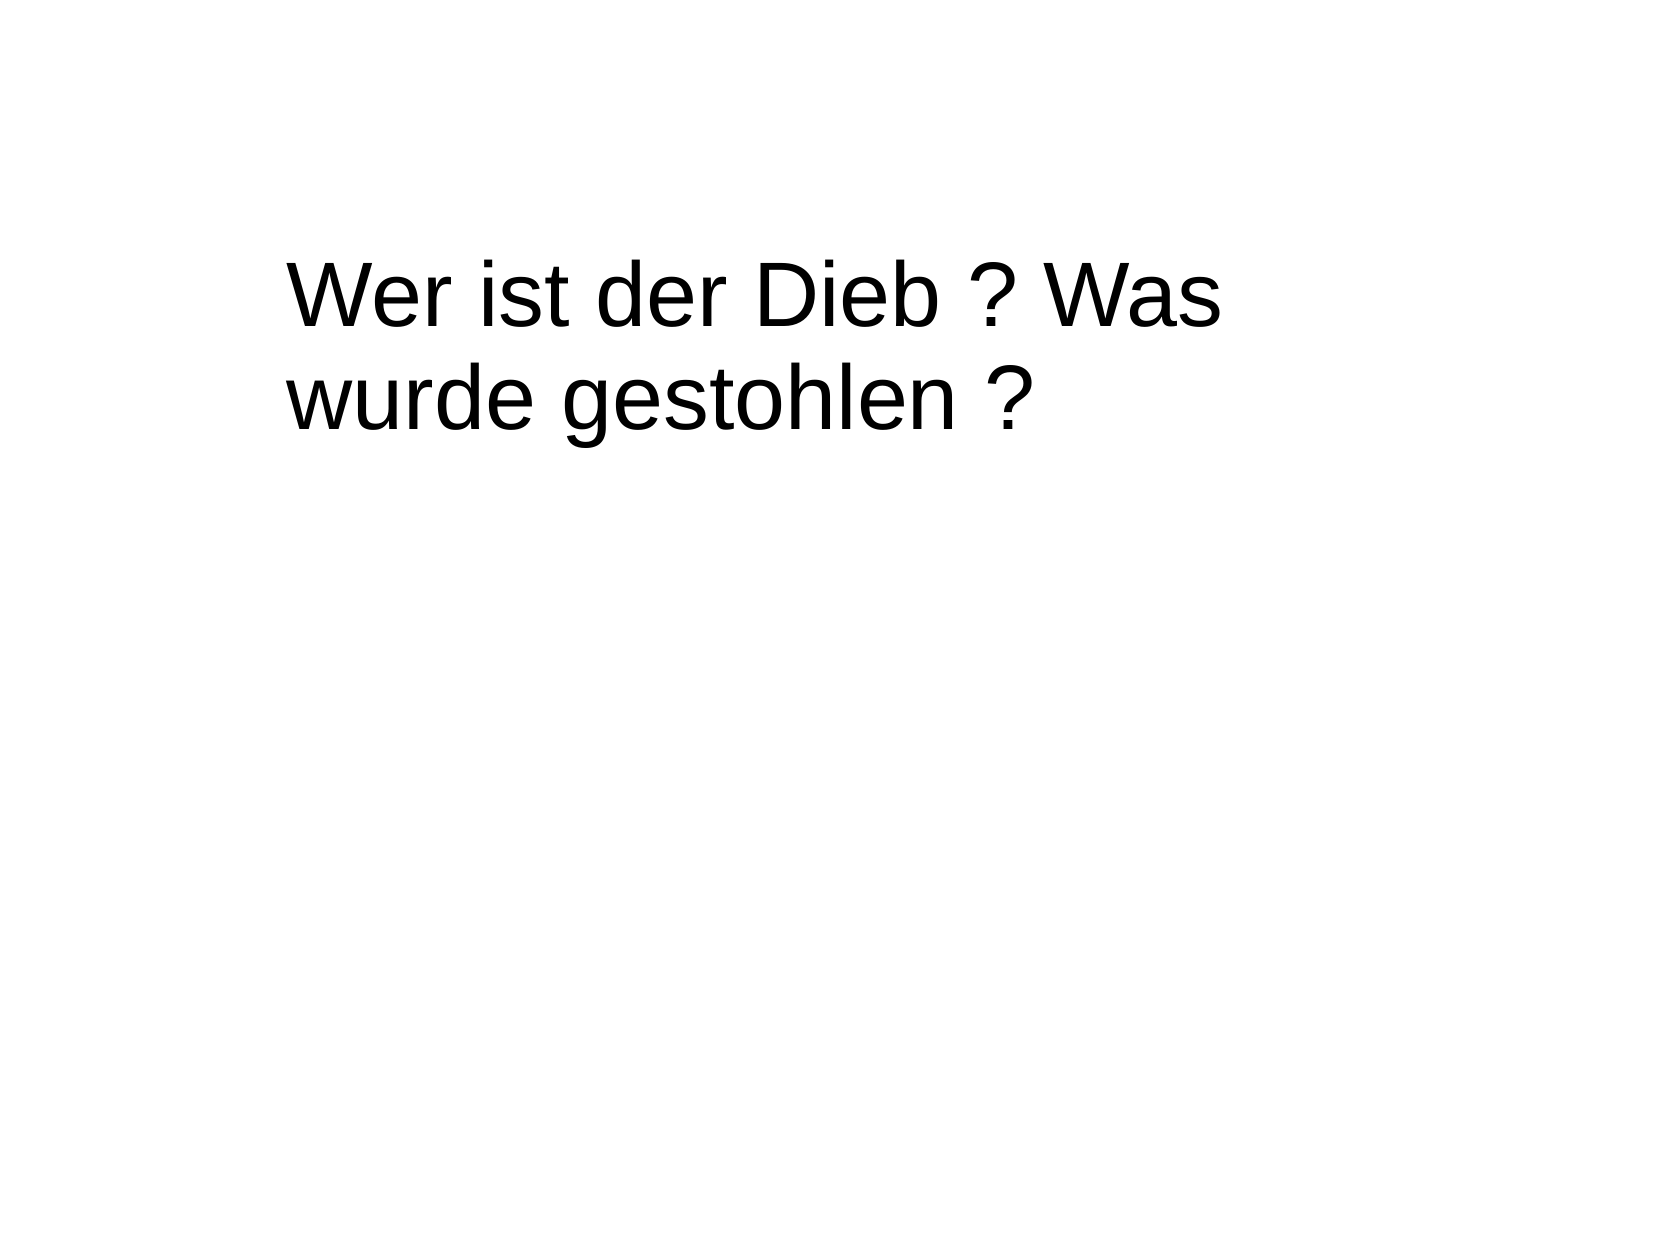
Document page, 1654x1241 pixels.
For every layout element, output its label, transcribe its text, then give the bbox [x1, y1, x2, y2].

text_box Wer ist der Dieb ? Was wurde gestohlen ? [271, 236, 1406, 457]
